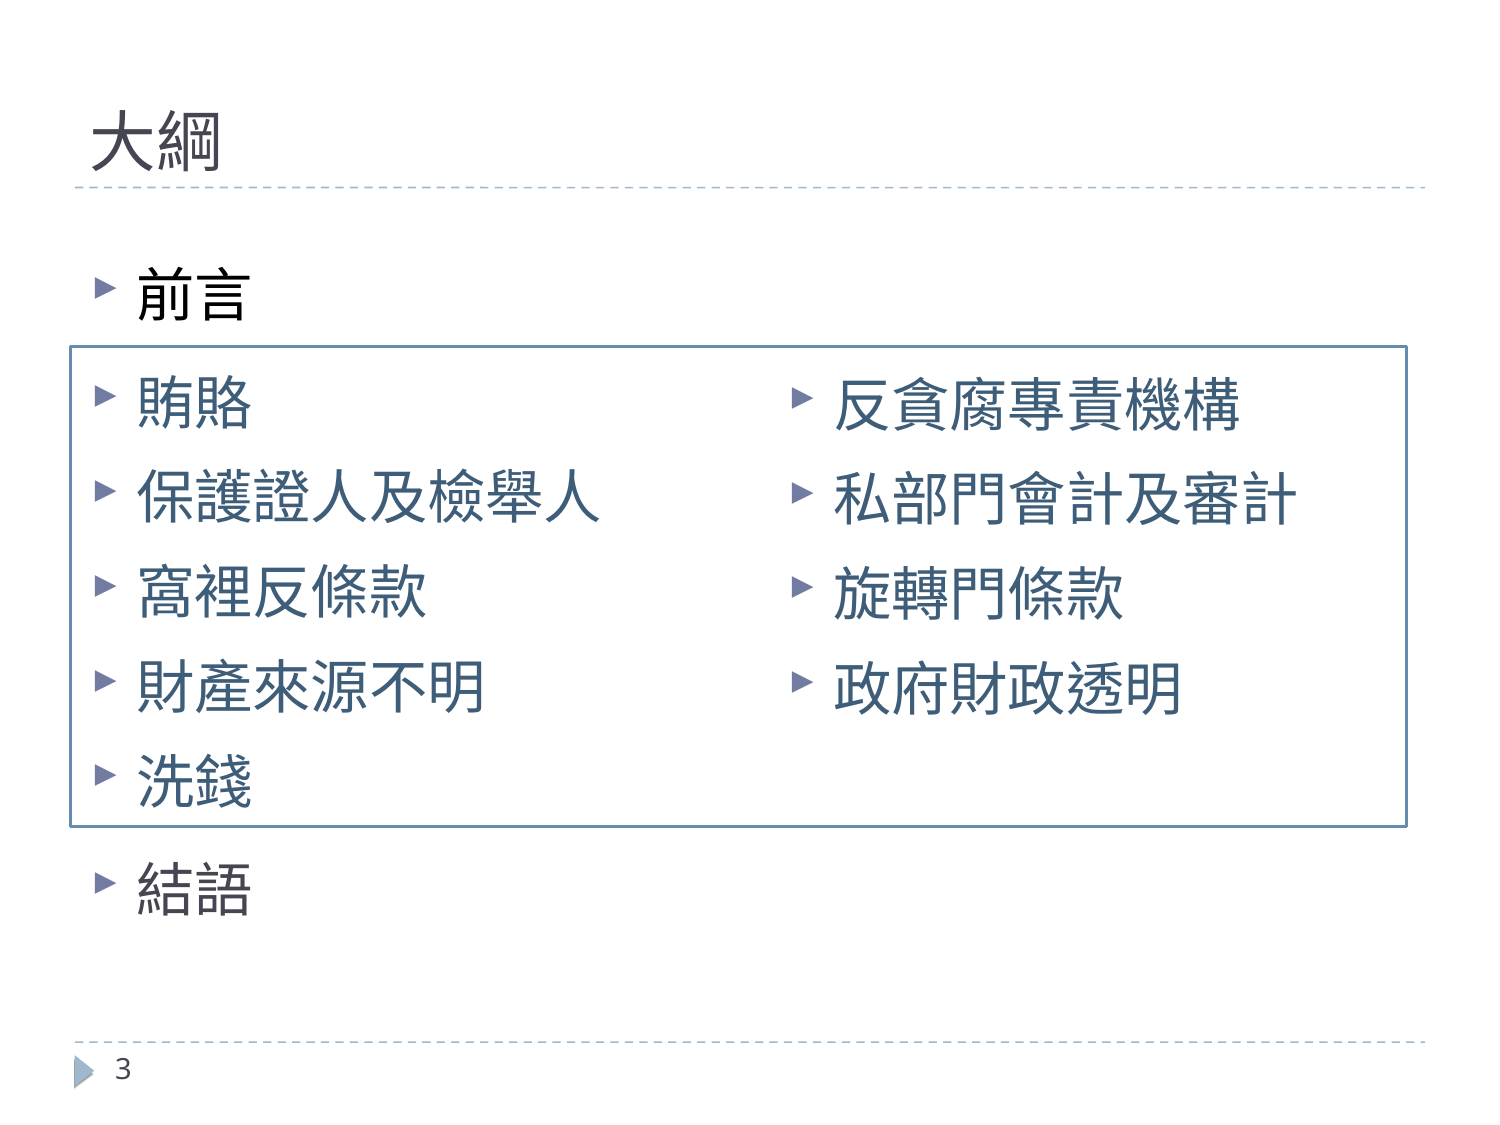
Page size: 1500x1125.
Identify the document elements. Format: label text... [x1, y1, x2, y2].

list 前言 賄賂 保護證人及檢舉人 窩裡反條款 財產來源不明 洗錢 結語 [76, 251, 752, 1062]
title 大綱 [75, 24, 1425, 188]
text_box 反貪腐專責機構 私部門會計及審計 旋轉門條款 政府財政透明 [773, 265, 1449, 1076]
slide_number <編號> [100, 1062, 426, 1103]
